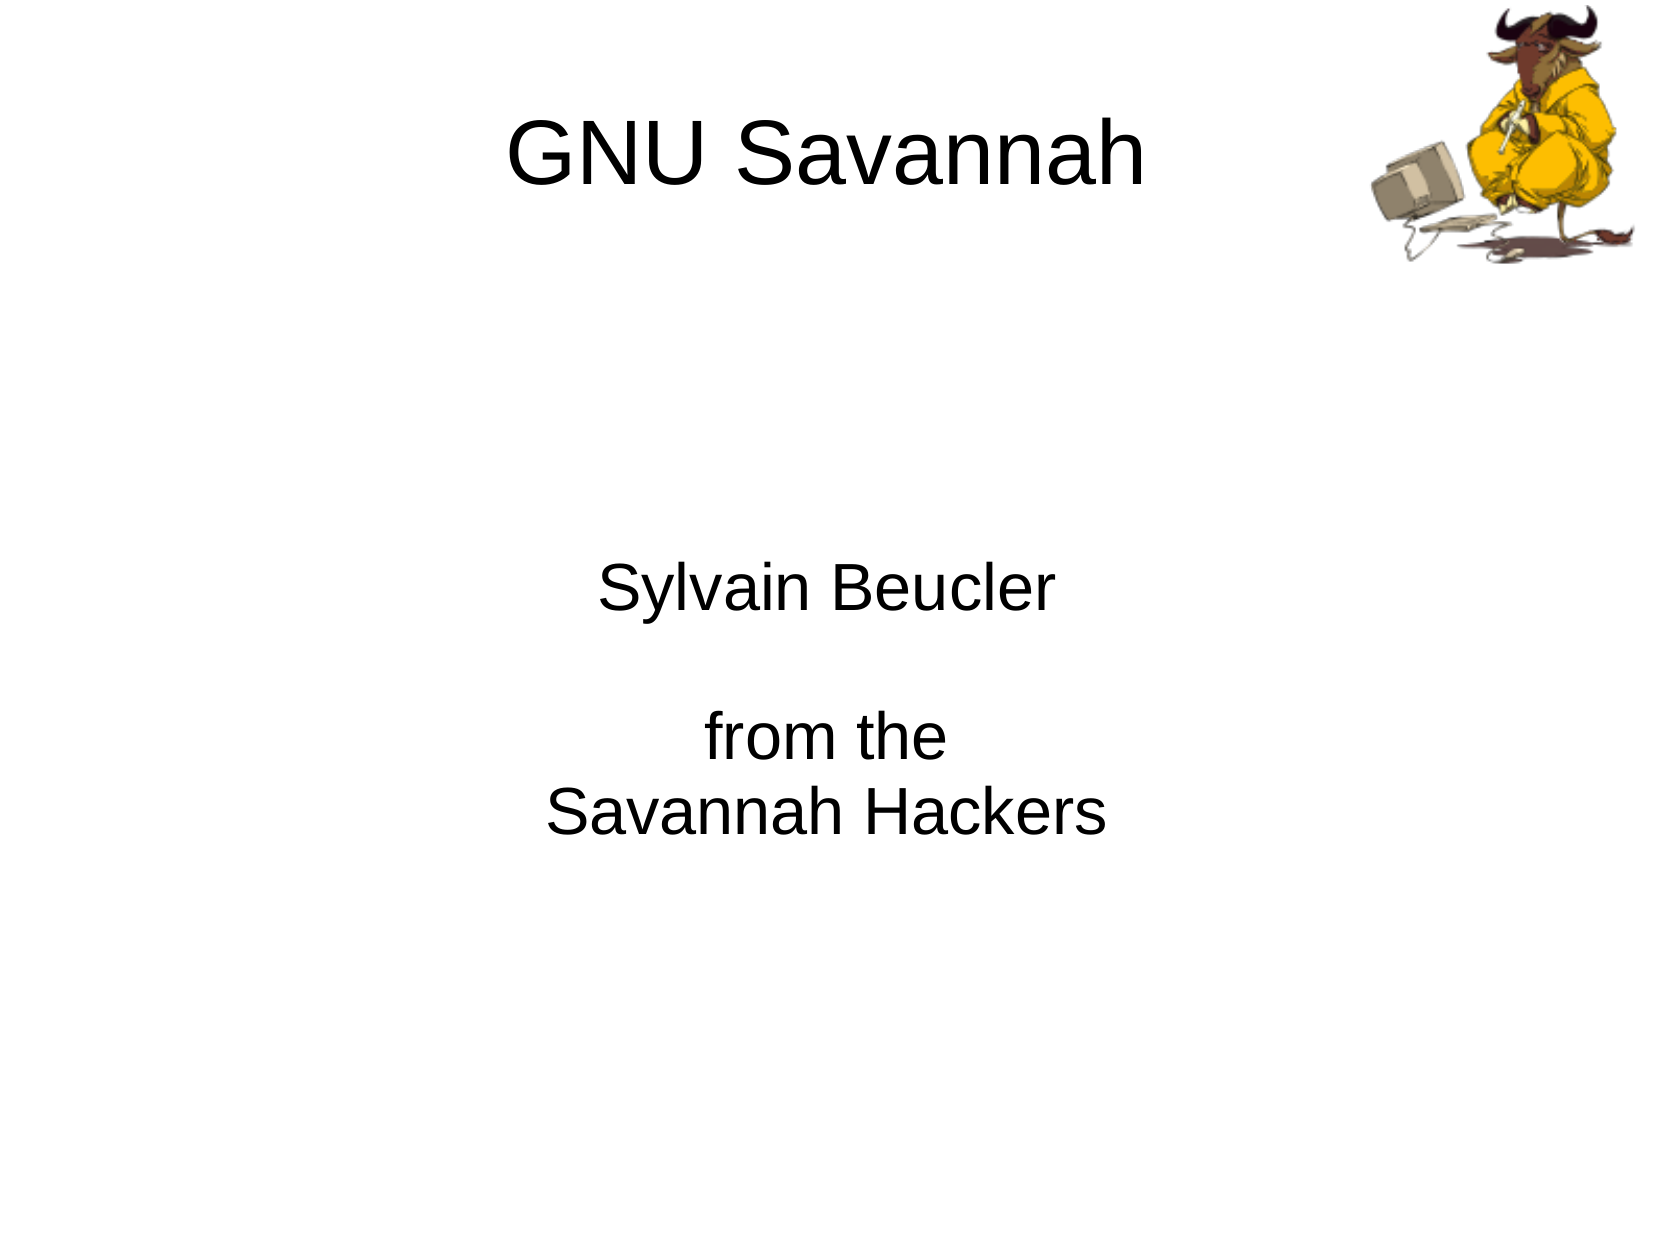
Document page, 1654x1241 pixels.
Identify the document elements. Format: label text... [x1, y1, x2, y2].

picture [1345, 5, 1654, 266]
title GNU Savannah [82, 49, 1571, 257]
subtitle Sylvain Beucler from the Savannah Hackers [82, 290, 1571, 1109]
